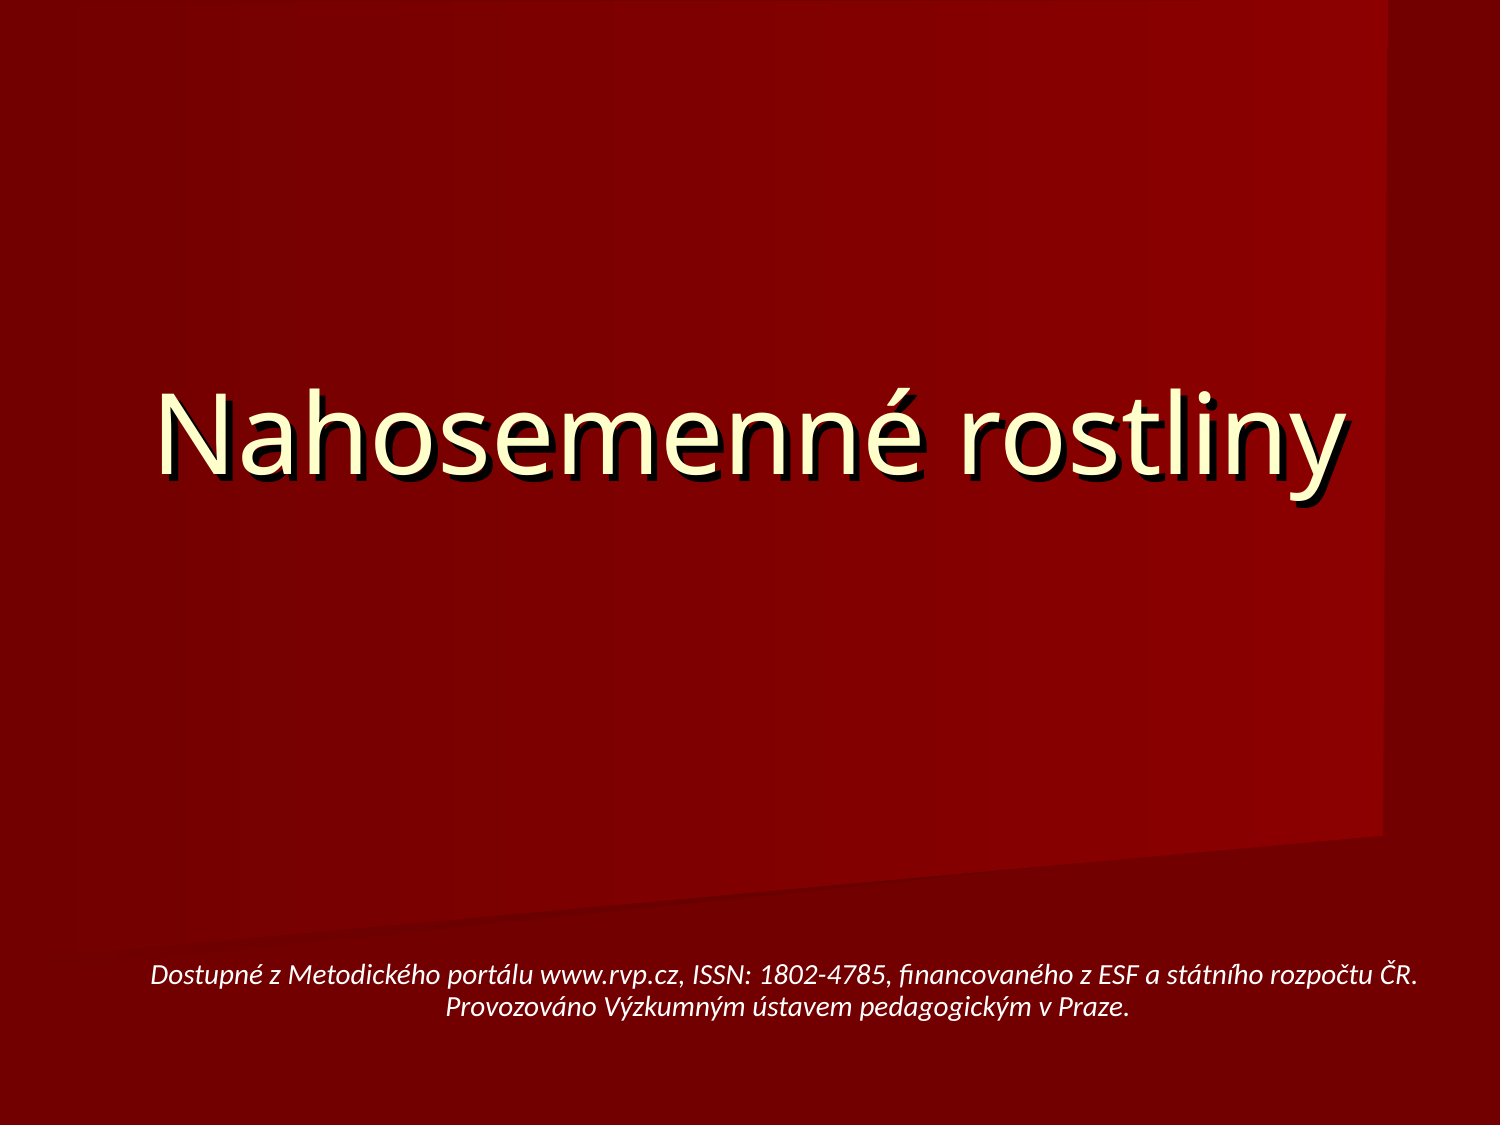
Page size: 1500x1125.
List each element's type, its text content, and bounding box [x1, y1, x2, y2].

text_box Dostupné z Metodického portálu www.rvp.cz, ISSN: 1802-4785, financovaného z ESF a státního rozpočtu ČR. Provozováno Výzkumným ústavem pedagogickým v Praze. [76, 952, 1500, 1069]
title Nahosemenné rostliny [112, 219, 1388, 505]
